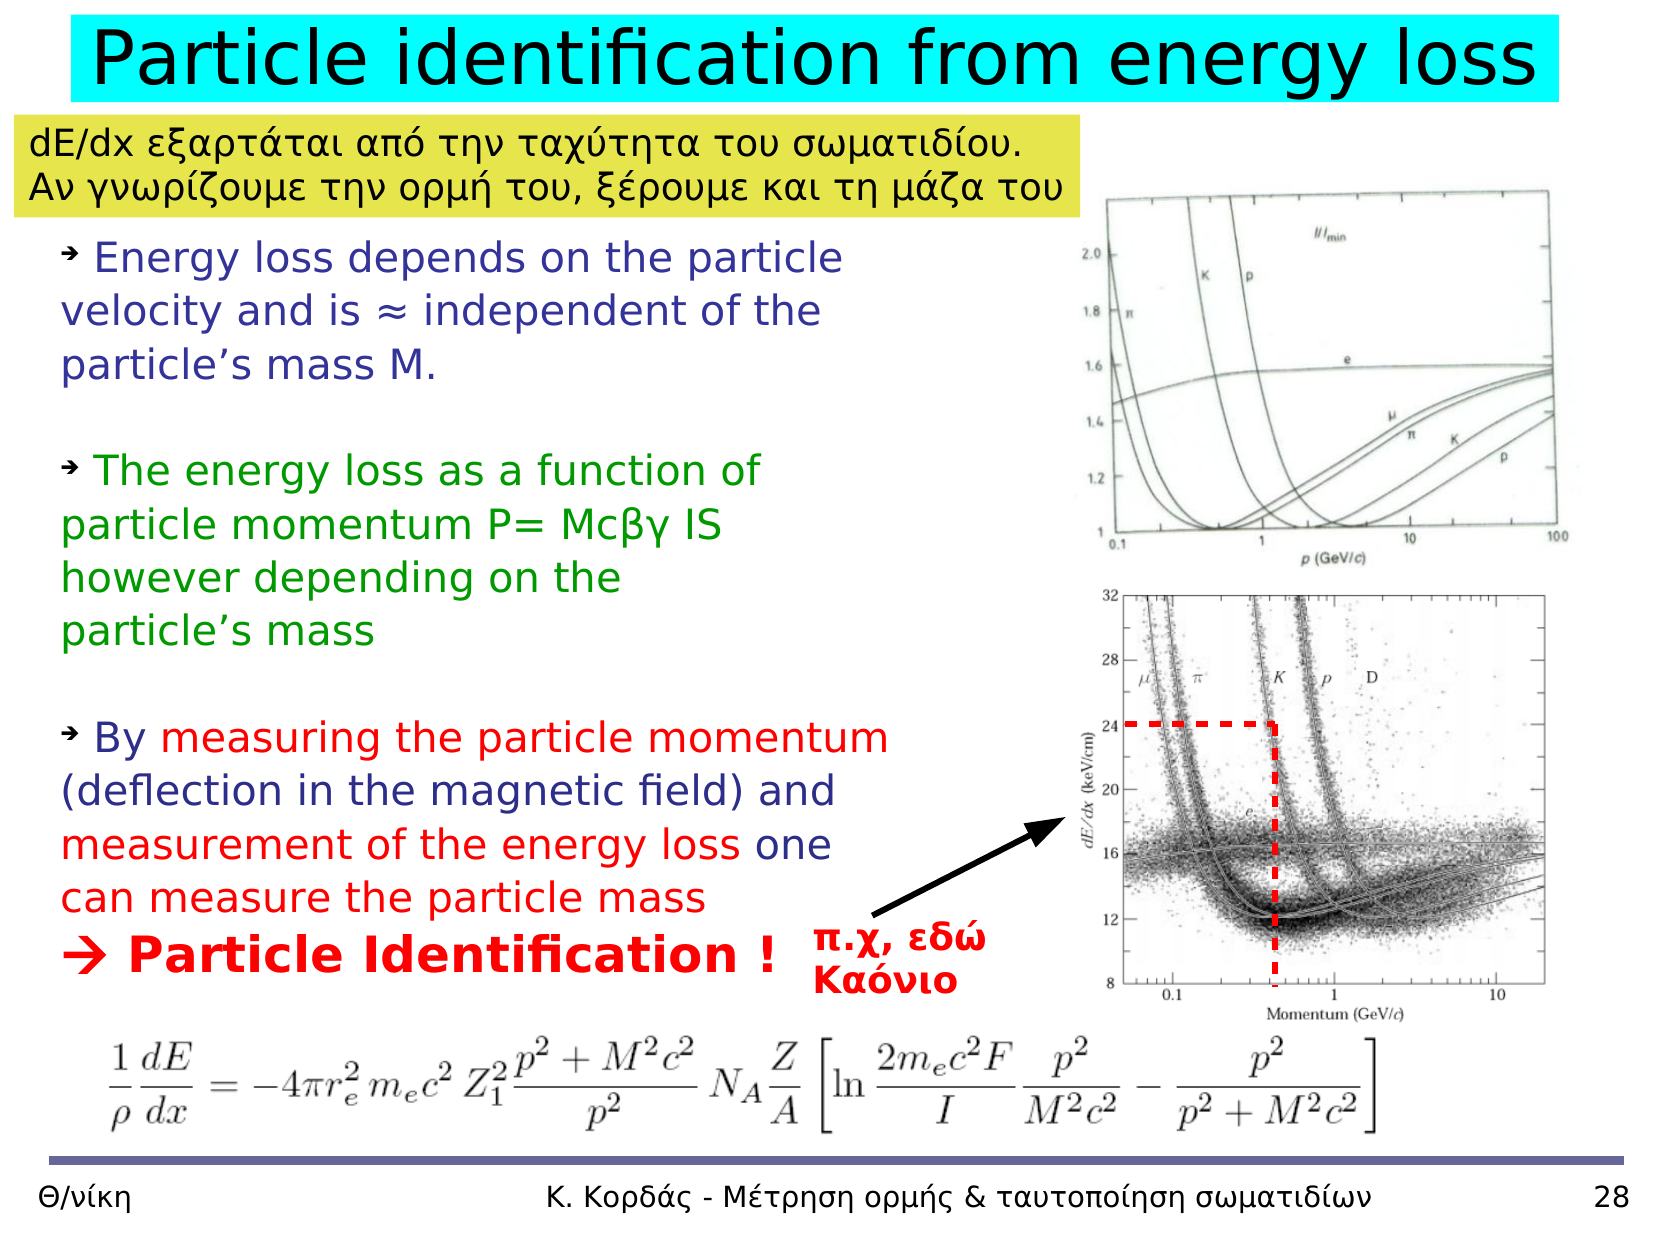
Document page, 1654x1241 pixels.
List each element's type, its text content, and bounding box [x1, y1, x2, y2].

text_box dE/dx εξαρτάται από την ταχύτητα του σωματιδίου. Αν γνωρίζουμε την ορμή του, ξέρουμε και τη μάζα του [13, 114, 1081, 218]
picture [87, 1024, 1395, 1152]
text_box π.χ, εδώ Kαόνιο [797, 907, 1015, 1011]
title Particle identification from energy loss [70, 14, 1559, 103]
picture [1066, 159, 1585, 585]
picture [1079, 587, 1654, 1023]
text_box Energy loss depends on the particle velocity and is ≈ independent of the particle’s mass M. The energy loss as a function of particle momentum P= Mcβγ IS however depending on the particle’s mass By measuring the particle momentum (deflection in the magnetic field) and measurement of the energy loss one can measure the particle mass  Particle Identification ! [45, 228, 908, 867]
